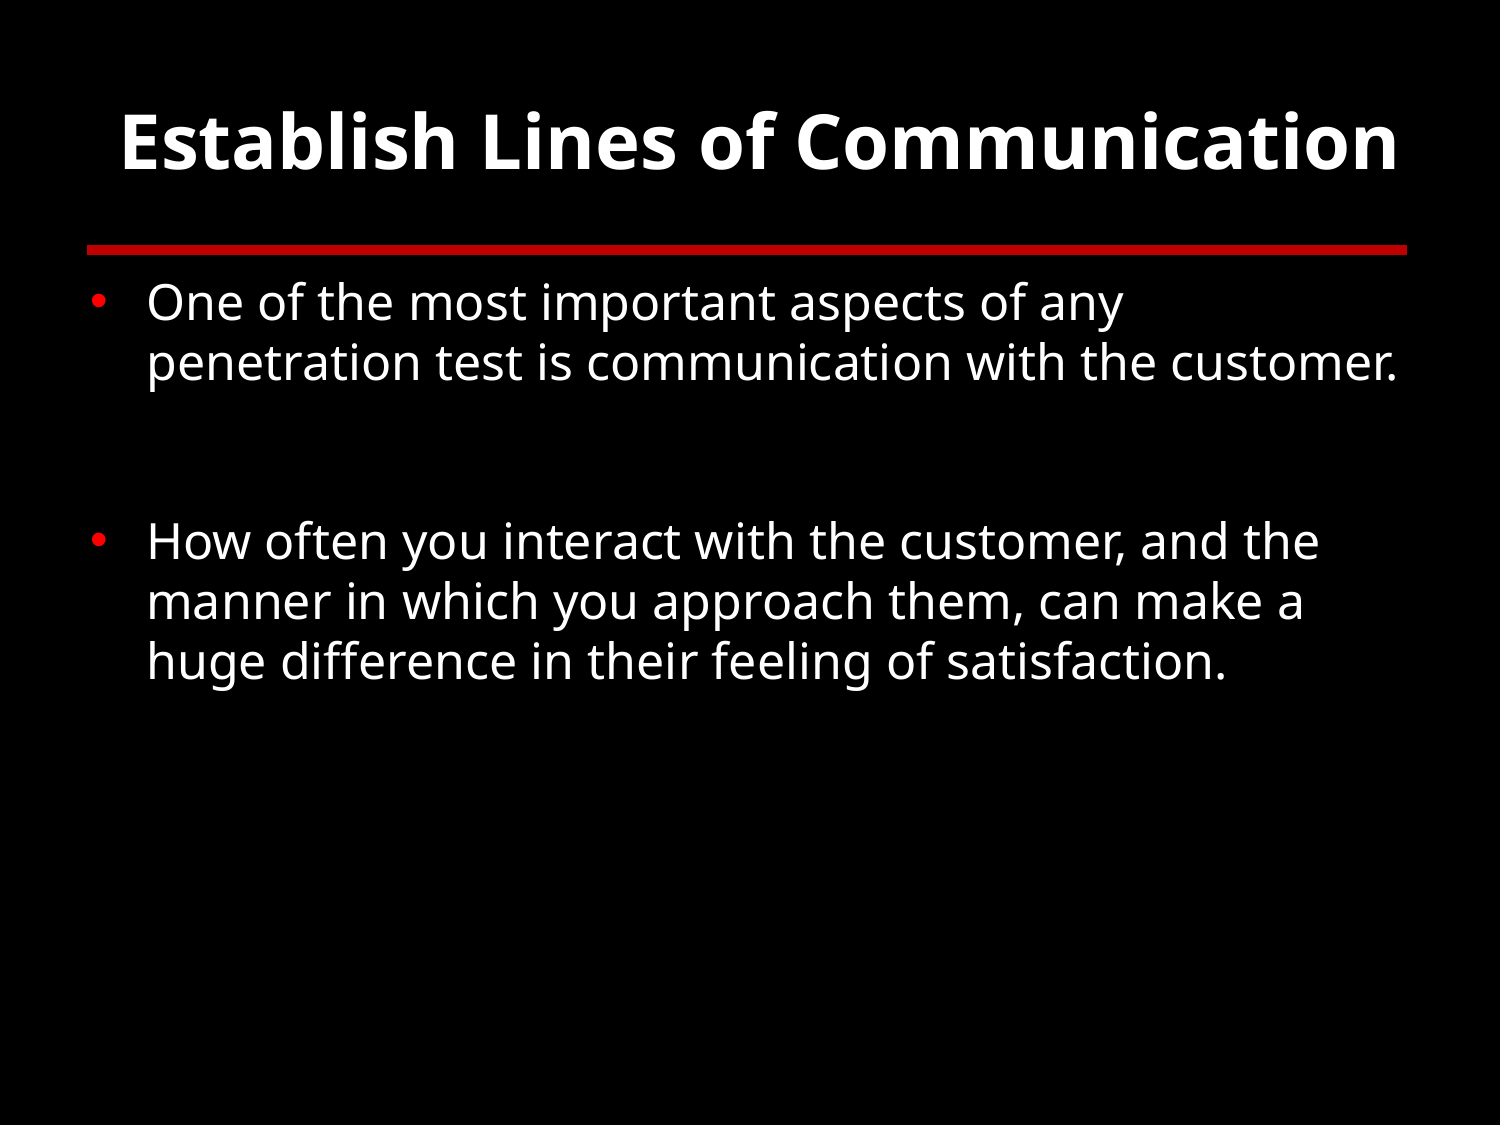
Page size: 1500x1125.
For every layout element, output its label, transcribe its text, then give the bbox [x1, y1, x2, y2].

title Establish Lines of Communication [75, 45, 1425, 233]
list One of the most important aspects of any penetration test is communication with the customer. How often you interact with the customer, and the manner in which you approach them, can make a huge difference in their feeling of satisfaction. [75, 262, 1425, 1005]
